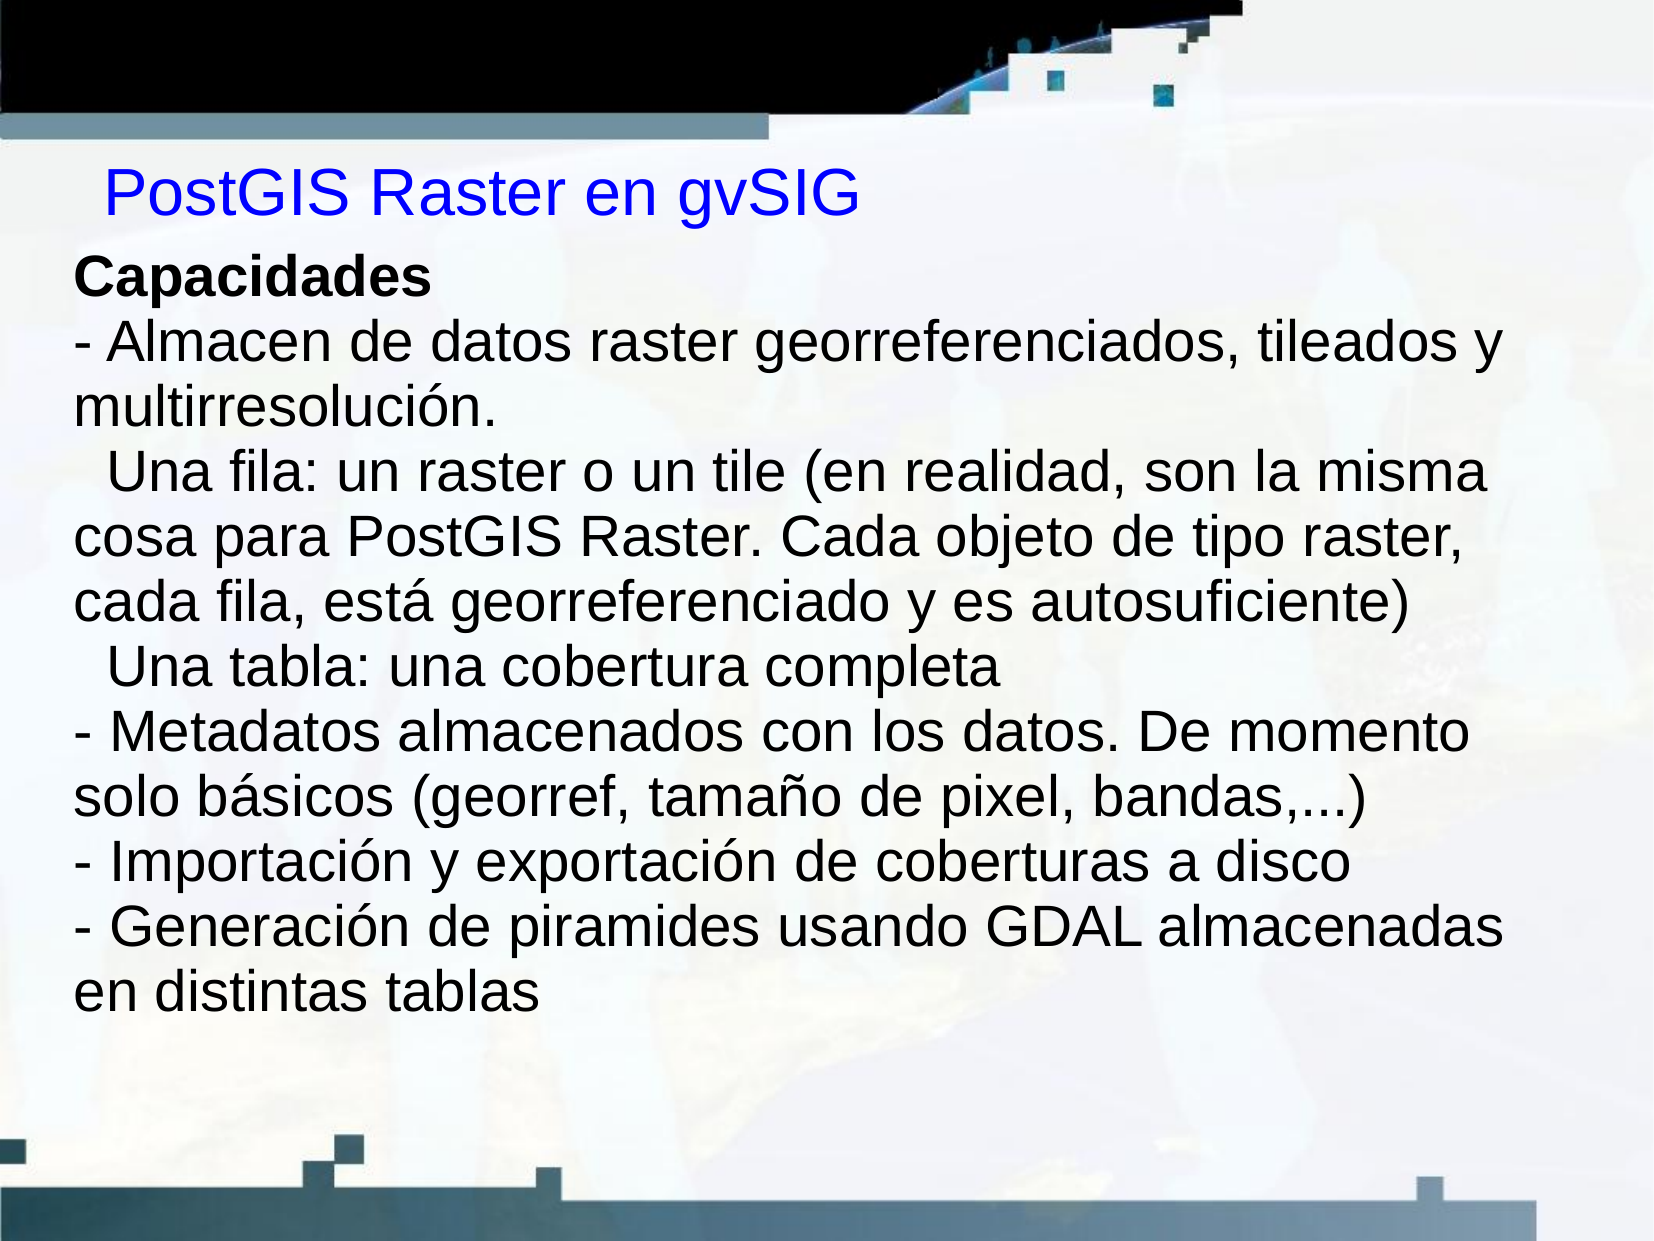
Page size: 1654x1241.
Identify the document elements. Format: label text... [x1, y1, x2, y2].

picture [0, 0, 1654, 1241]
text_box Capacidades - Almacen de datos raster georreferenciados, tileados y multirresolución. Una fila: un raster o un tile (en realidad, son la misma cosa para PostGIS Raster. Cada objeto de tipo raster, cada fila, está georreferenciado y es autosuficiente) Una tabla: una cobertura completa - Metadatos almacenados con los datos. De momento solo básicos (georref, tamaño de pixel, bandas,...) - Importación y exportación de coberturas a disco - Generación de piramides usando GDAL almacenadas en distintas tablas [59, 236, 1595, 1241]
text_box PostGIS Raster en gvSIG [88, 147, 1034, 238]
